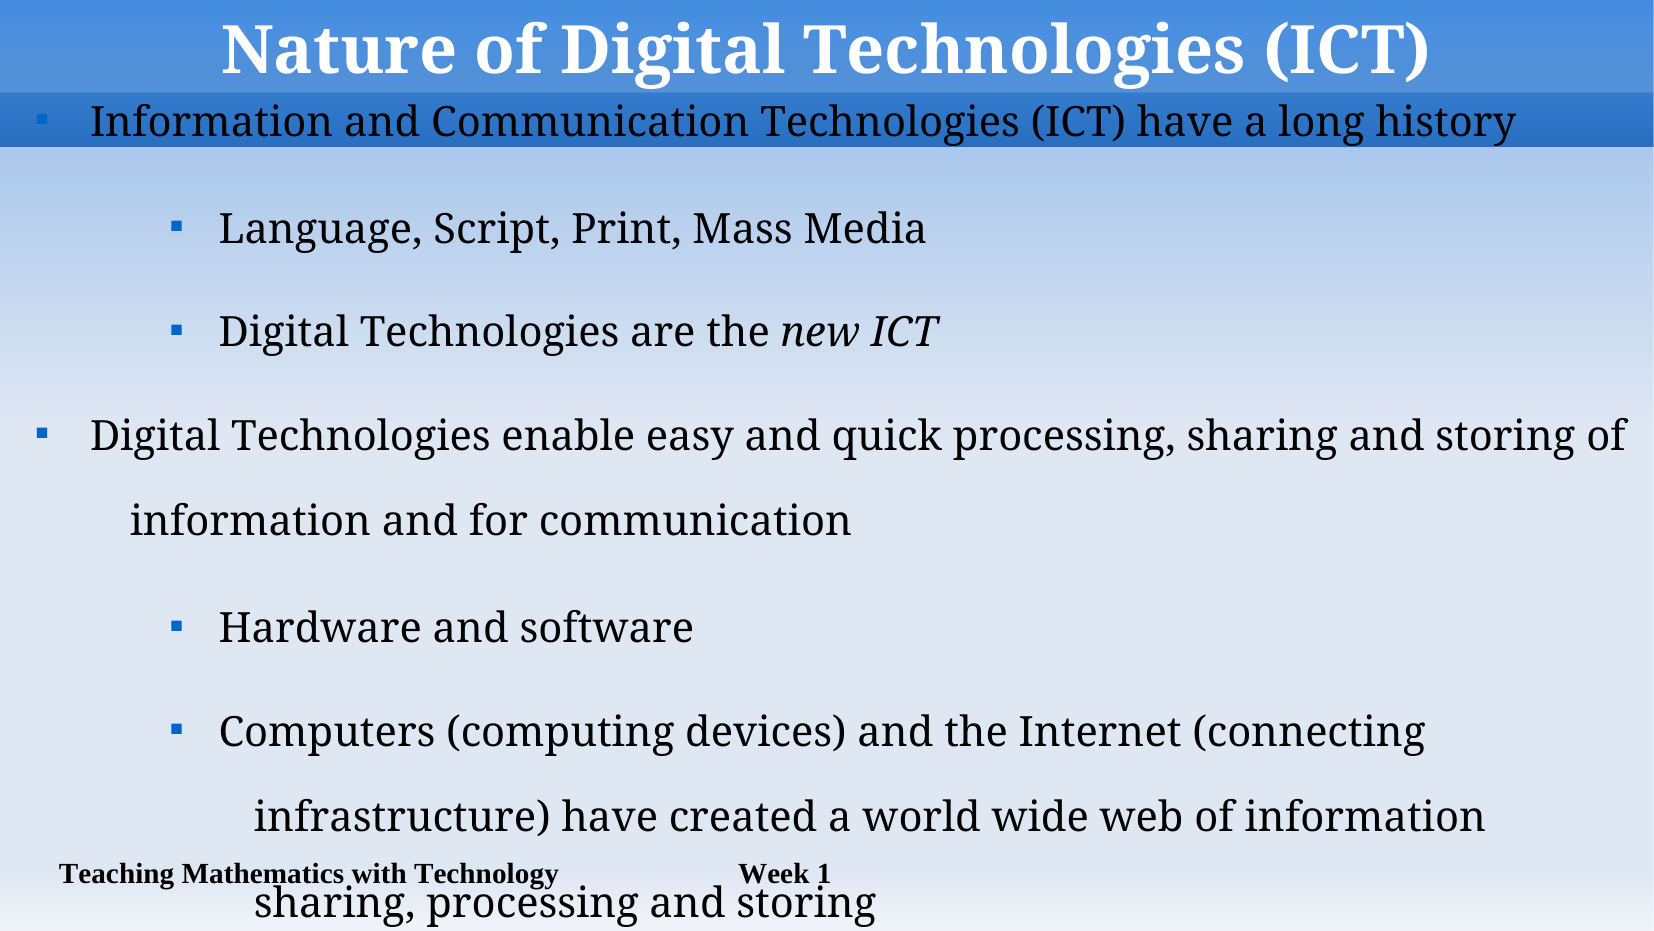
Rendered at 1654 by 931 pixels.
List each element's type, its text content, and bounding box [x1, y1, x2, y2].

picture [0, 0, 1654, 931]
title Nature of Digital Technologies (ICT) [82, 6, 1571, 89]
list Information and Communication Technologies (ICT) have a long history Language, Script, Print, Mass Media Digital Technologies are the new ICT Digital Technologies enable easy and quick processing, sharing and storing of information and for communication Hardware and software Computers (computing devices) and the Internet (connecting infrastructure) have created a world wide web of information sharing, processing and storing [5, 150, 1630, 842]
